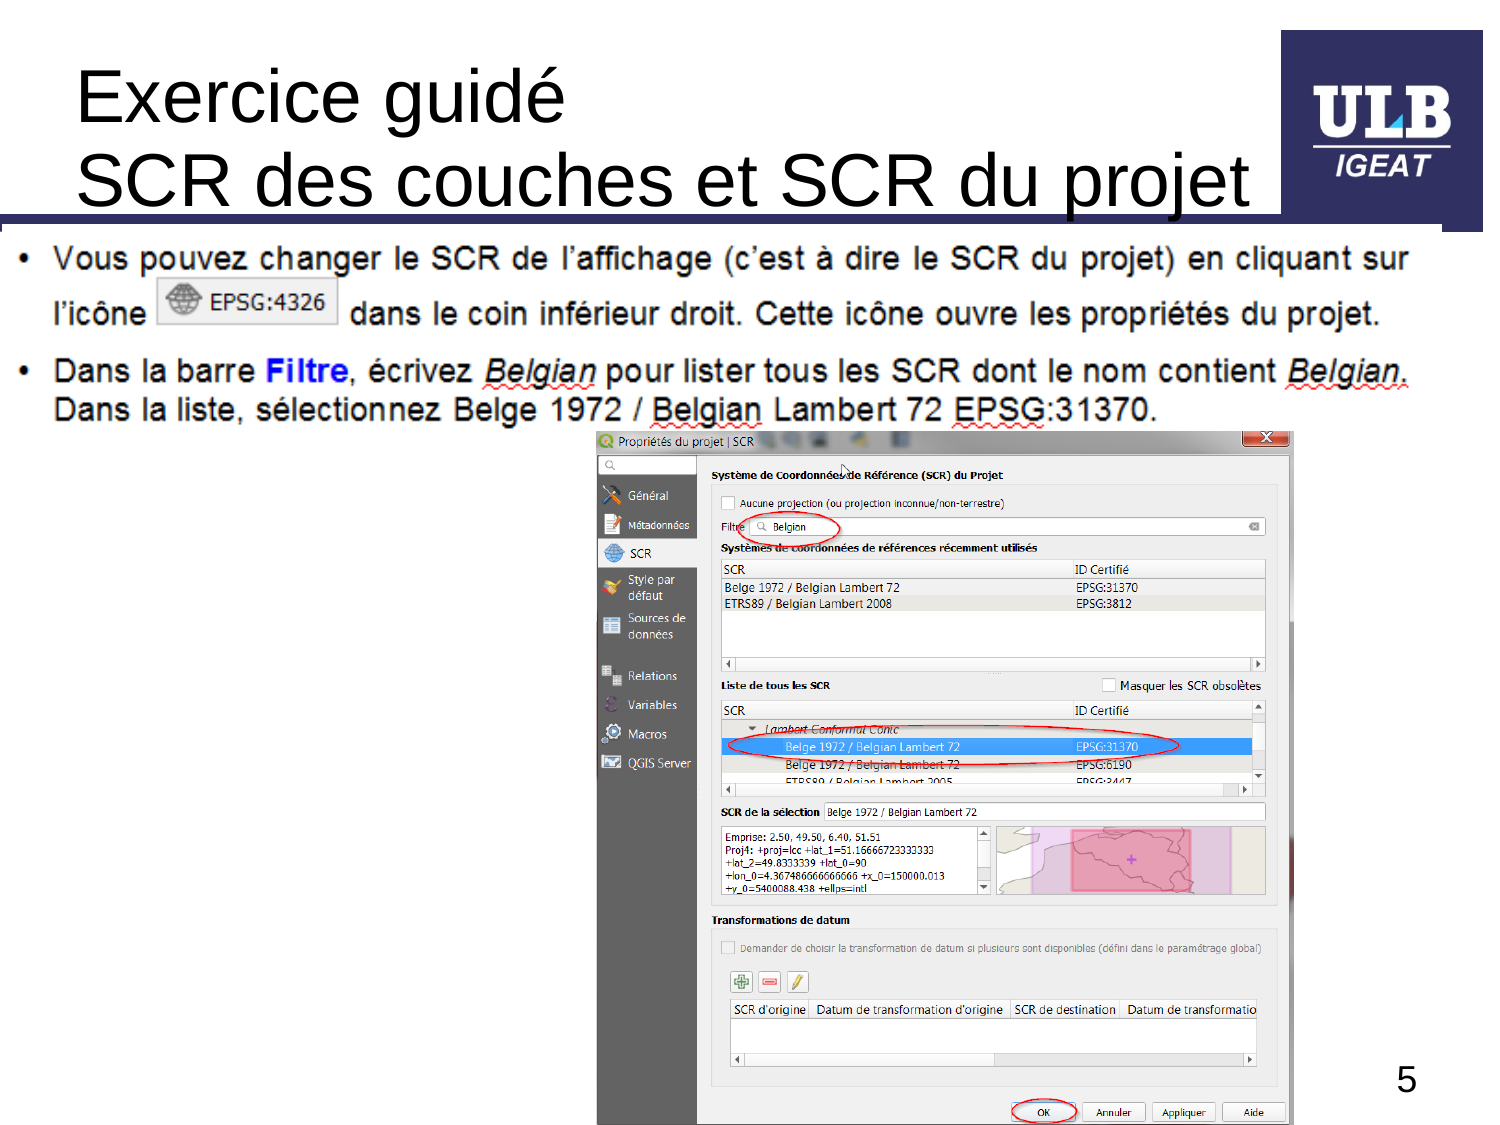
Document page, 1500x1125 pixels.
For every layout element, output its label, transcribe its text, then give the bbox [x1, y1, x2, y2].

title Exercice guidé SCR des couches et SCR du projet [75, 44, 1425, 224]
picture [2, 30, 1483, 1125]
